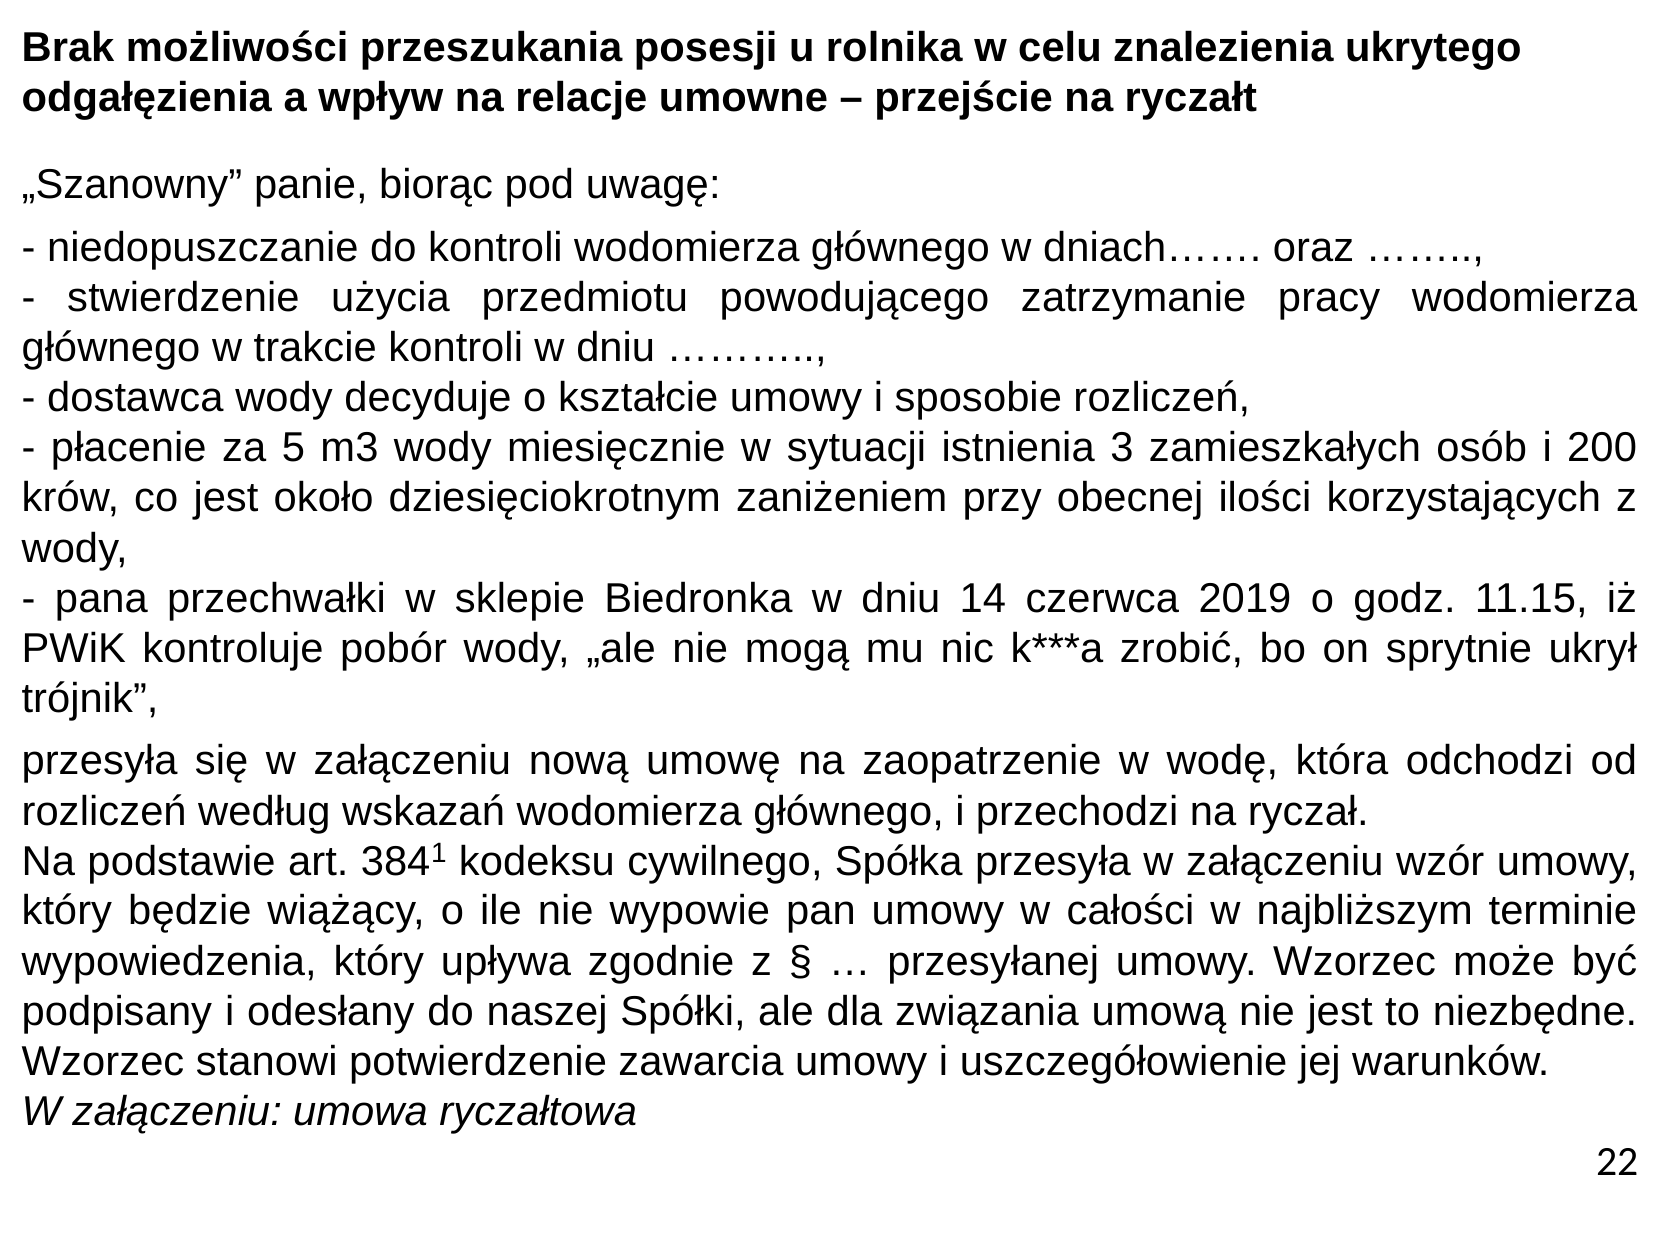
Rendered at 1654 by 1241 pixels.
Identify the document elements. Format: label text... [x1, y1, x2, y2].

list Brak możliwości przeszukania posesji u rolnika w celu znalezienia ukrytego odgałęzienia a wpływ na relacje umowne – przejście na ryczałt „Szanowny” panie, biorąc pod uwagę: - niedopuszczanie do kontroli wodomierza głównego w dniach……. oraz …….., - stwierdzenie użycia przedmiotu powodującego zatrzymanie pracy wodomierza głównego w trakcie kontroli w dniu ……….., - dostawca wody decyduje o kształcie umowy i sposobie rozliczeń, - płacenie za 5 m3 wody miesięcznie w sytuacji istnienia 3 zamieszkałych osób i 200 krów, co jest około dziesięciokrotnym zaniżeniem przy obecnej ilości korzystających z wody, - pana przechwałki w sklepie Biedronka w dniu 14 czerwca 2019 o godz. 11.15, iż PWiK kontroluje pobór wody, „ale nie mogą mu nic k***a zrobić, bo on sprytnie ukrył trójnik”, przesyła się w załączeniu nową umowę na zaopatrzenie w wodę, która odchodzi od rozliczeń według wskazań wodomierza głównego, i przechodzi na ryczał. Na podstawie art. 3841 kodeksu cywilnego, Spółka przesyła w załączeniu wzór umowy, który będzie wiążący, o ile nie wypowie pan umowy w całości w najbliższym terminie wypowiedzenia, który upływa zgodnie z § … przesyłanej umowy. Wzorzec może być podpisany i odesłany do naszej Spółki, ale dla związania umową nie jest to niezbędne. Wzorzec stanowi potwierdzenie zawarcia umowy i uszczegółowienie jej warunków. W załączeniu: umowa ryczałtowa 22 [21, 19, 1639, 1231]
